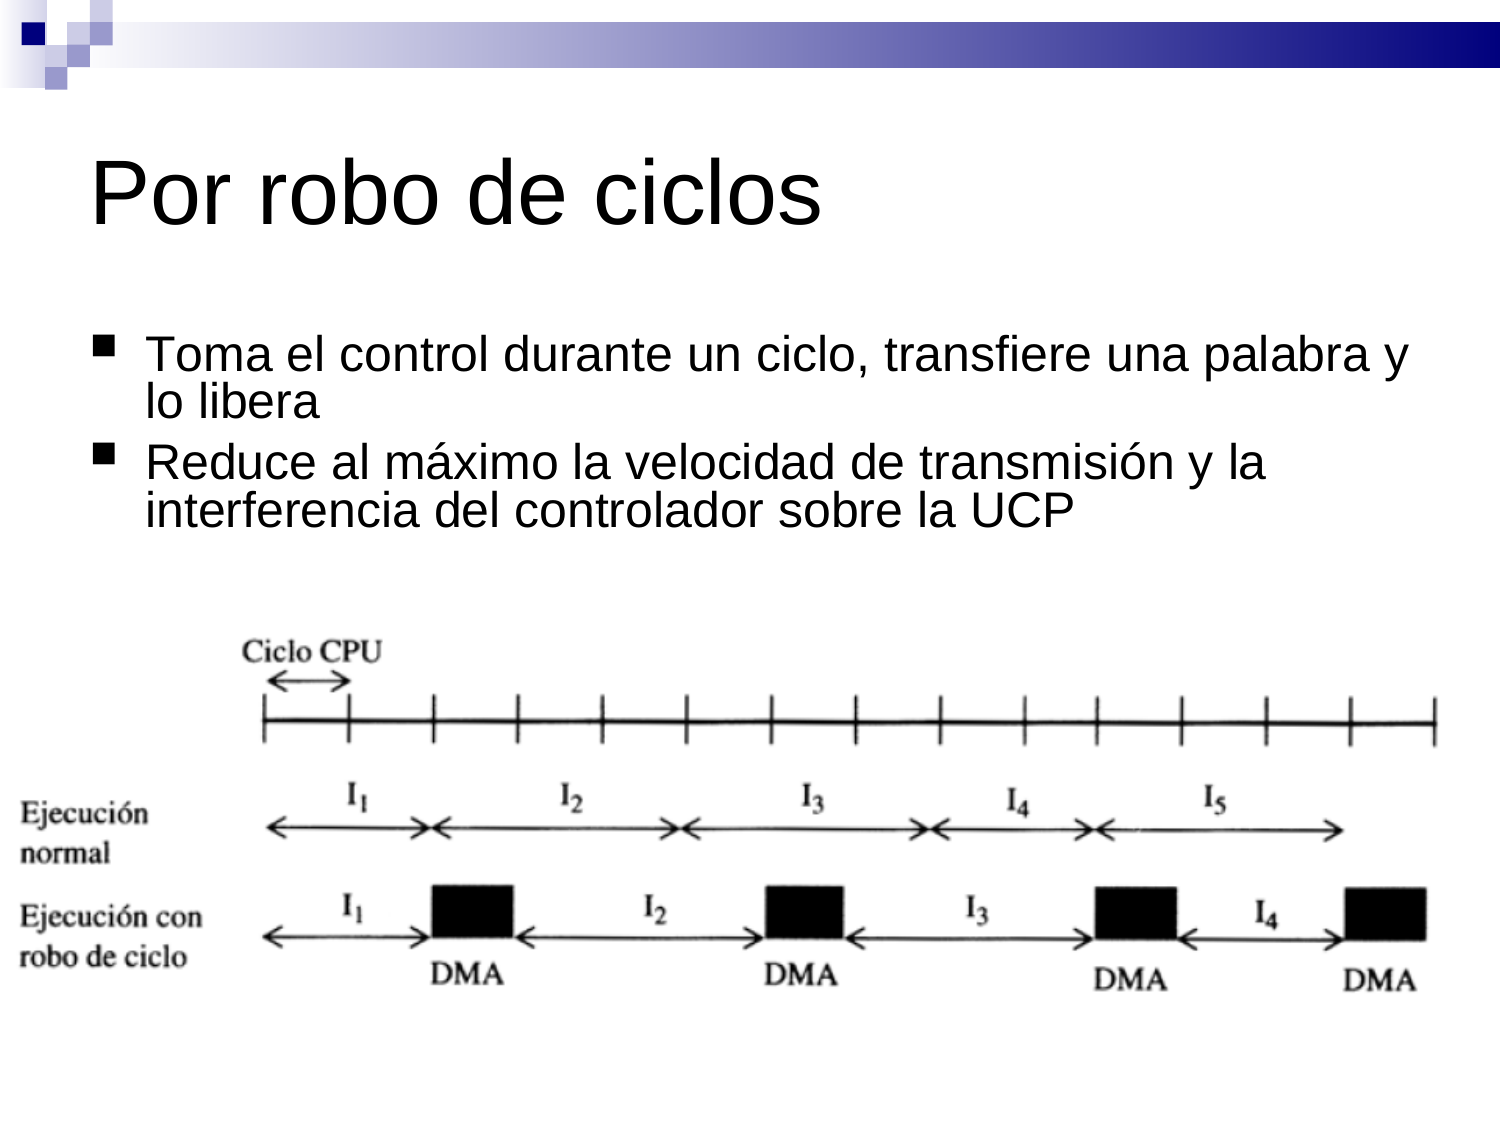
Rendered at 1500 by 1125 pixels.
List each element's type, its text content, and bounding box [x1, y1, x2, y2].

list Toma el control durante un ciclo, transfiere una palabra y lo libera Reduce al máximo la velocidad de transmisión y la interferencia del controlador sobre la UCP [75, 324, 1426, 563]
title Por robo de ciclos [75, 75, 1426, 301]
picture [0, 633, 1460, 1001]
